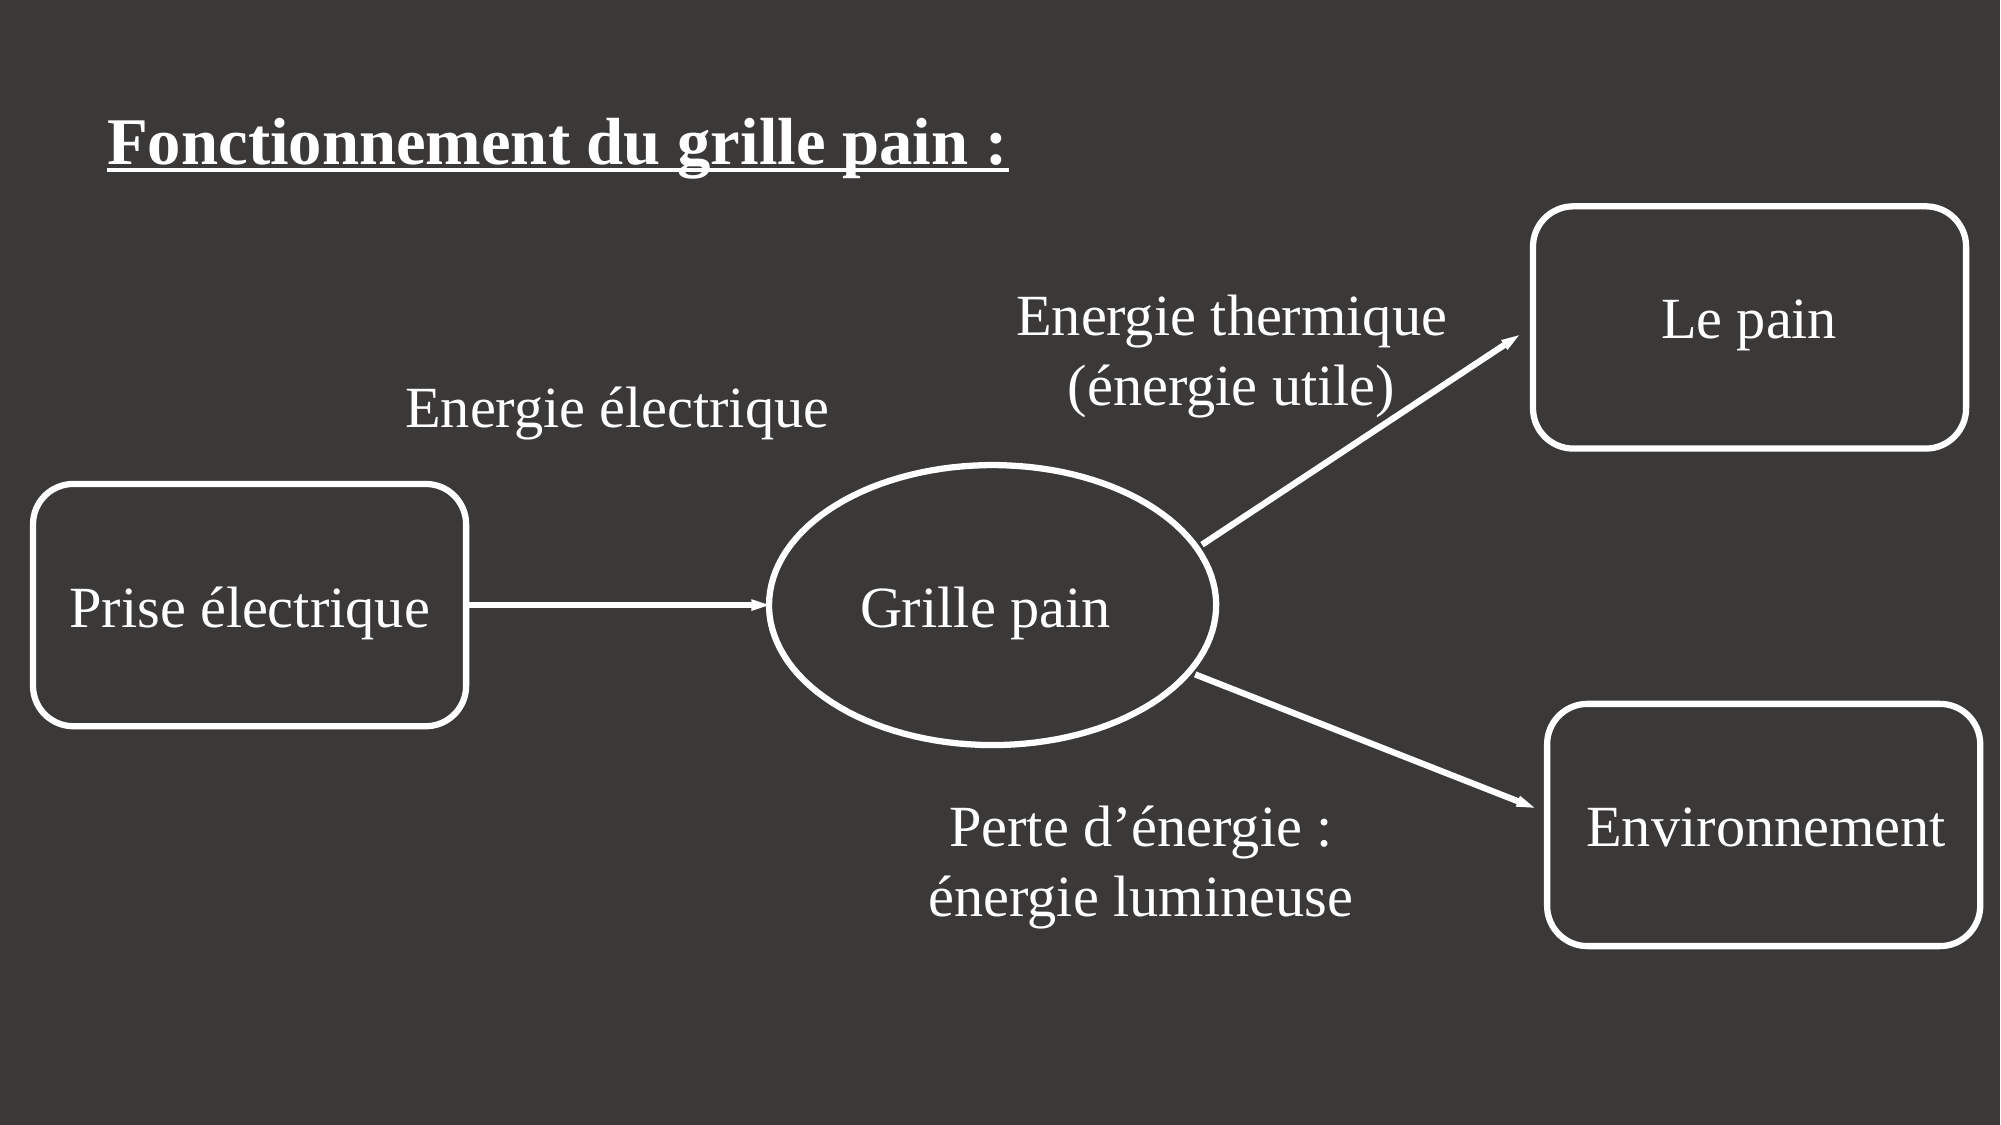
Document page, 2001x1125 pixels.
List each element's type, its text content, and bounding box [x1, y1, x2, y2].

text_box Energie thermique (énergie utile) [999, 269, 1465, 427]
text_box Prise électrique [33, 562, 467, 648]
text_box [33, 648, 467, 727]
text_box [33, 483, 467, 562]
text_box Energie électrique [385, 362, 850, 448]
text_box Fonctionnement du grille pain : [92, 89, 1756, 186]
text_box Environnement [1549, 780, 1983, 867]
text_box Le pain [1532, 272, 1966, 359]
text_box Perte d’énergie : énergie lumineuse [908, 780, 1374, 938]
text_box [1547, 703, 1981, 947]
text_box Grille pain [769, 562, 1203, 648]
text_box [779, 465, 1217, 746]
text_box [1533, 206, 1967, 449]
